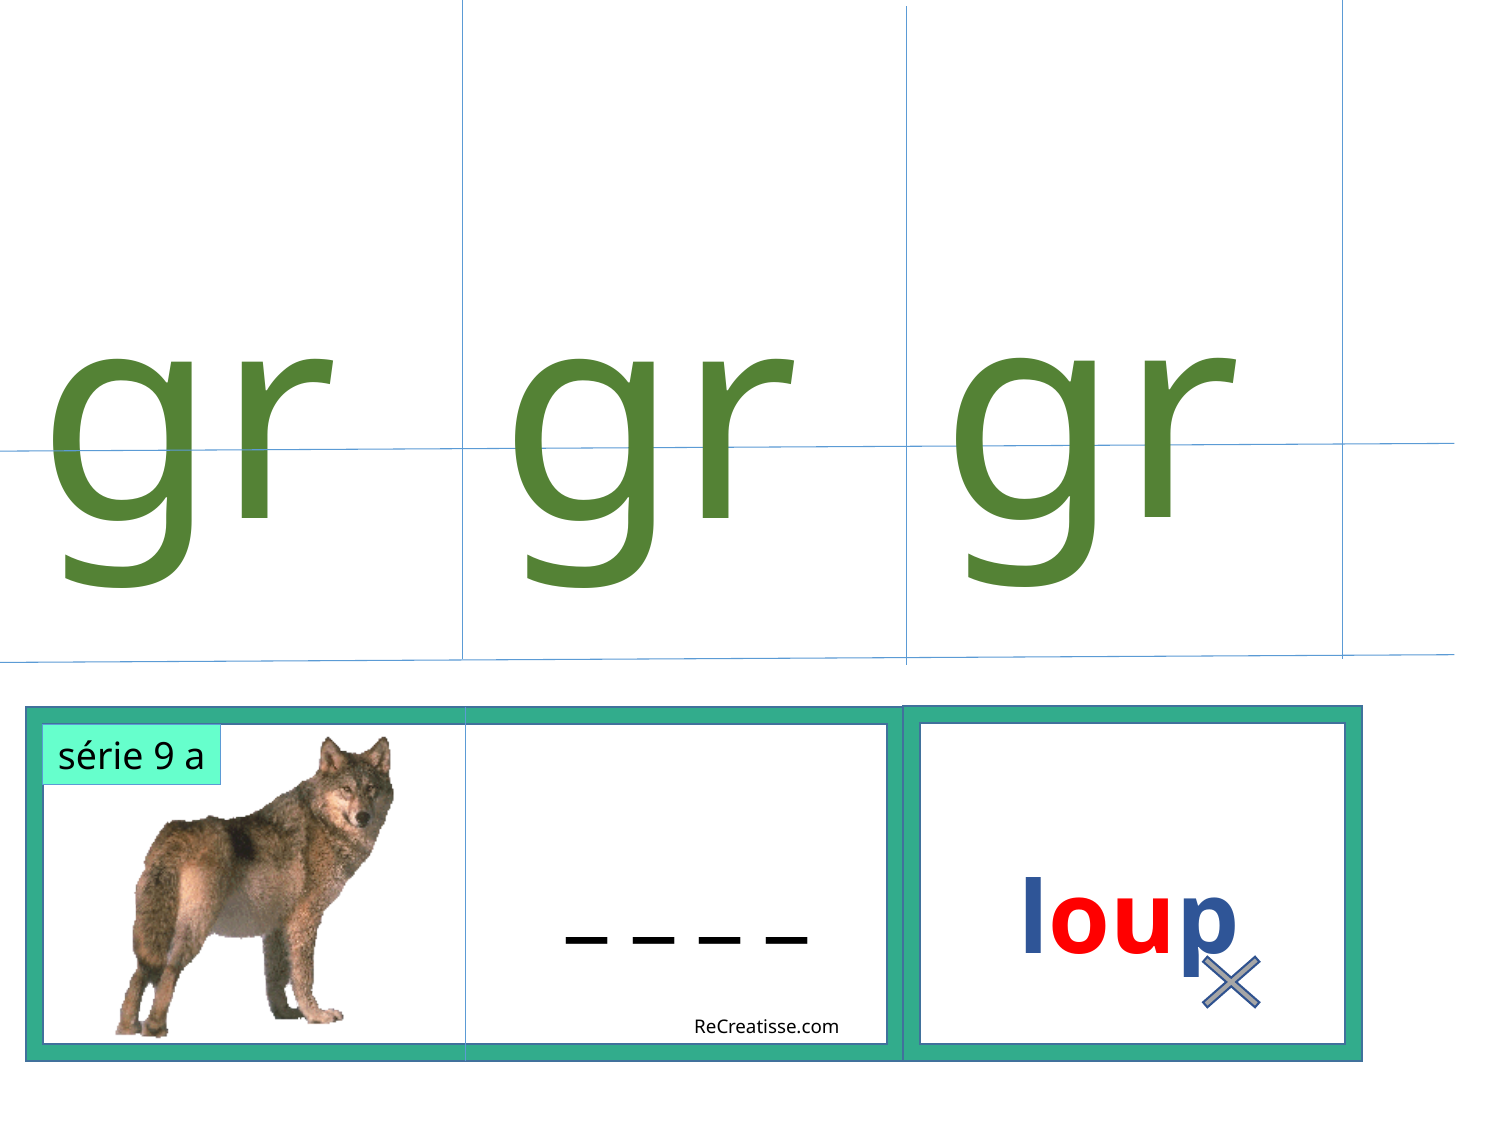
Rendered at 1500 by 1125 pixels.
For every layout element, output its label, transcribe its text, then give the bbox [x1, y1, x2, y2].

text_box gr [23, 220, 462, 450]
text_box gr [926, 218, 1378, 583]
text_box gr [484, 220, 937, 585]
text_box gr [150, 450, 462, 585]
text_box gr [23, 452, 167, 585]
text_box loup [1003, 846, 1255, 981]
text_box gr [463, 220, 475, 448]
picture [103, 730, 416, 1043]
text_box gr [463, 450, 475, 585]
text_box _ _ _ _ [551, 821, 901, 956]
text_box [26, 706, 1363, 1062]
text_box loup [1239, 967, 1255, 981]
text_box gr [80, 380, 166, 450]
text_box gr [542, 380, 628, 500]
text_box gr [983, 379, 1069, 499]
text_box série 9 a [43, 724, 221, 784]
text_box ReCreatisse.com [679, 1007, 854, 1045]
text_box gr [80, 451, 166, 500]
